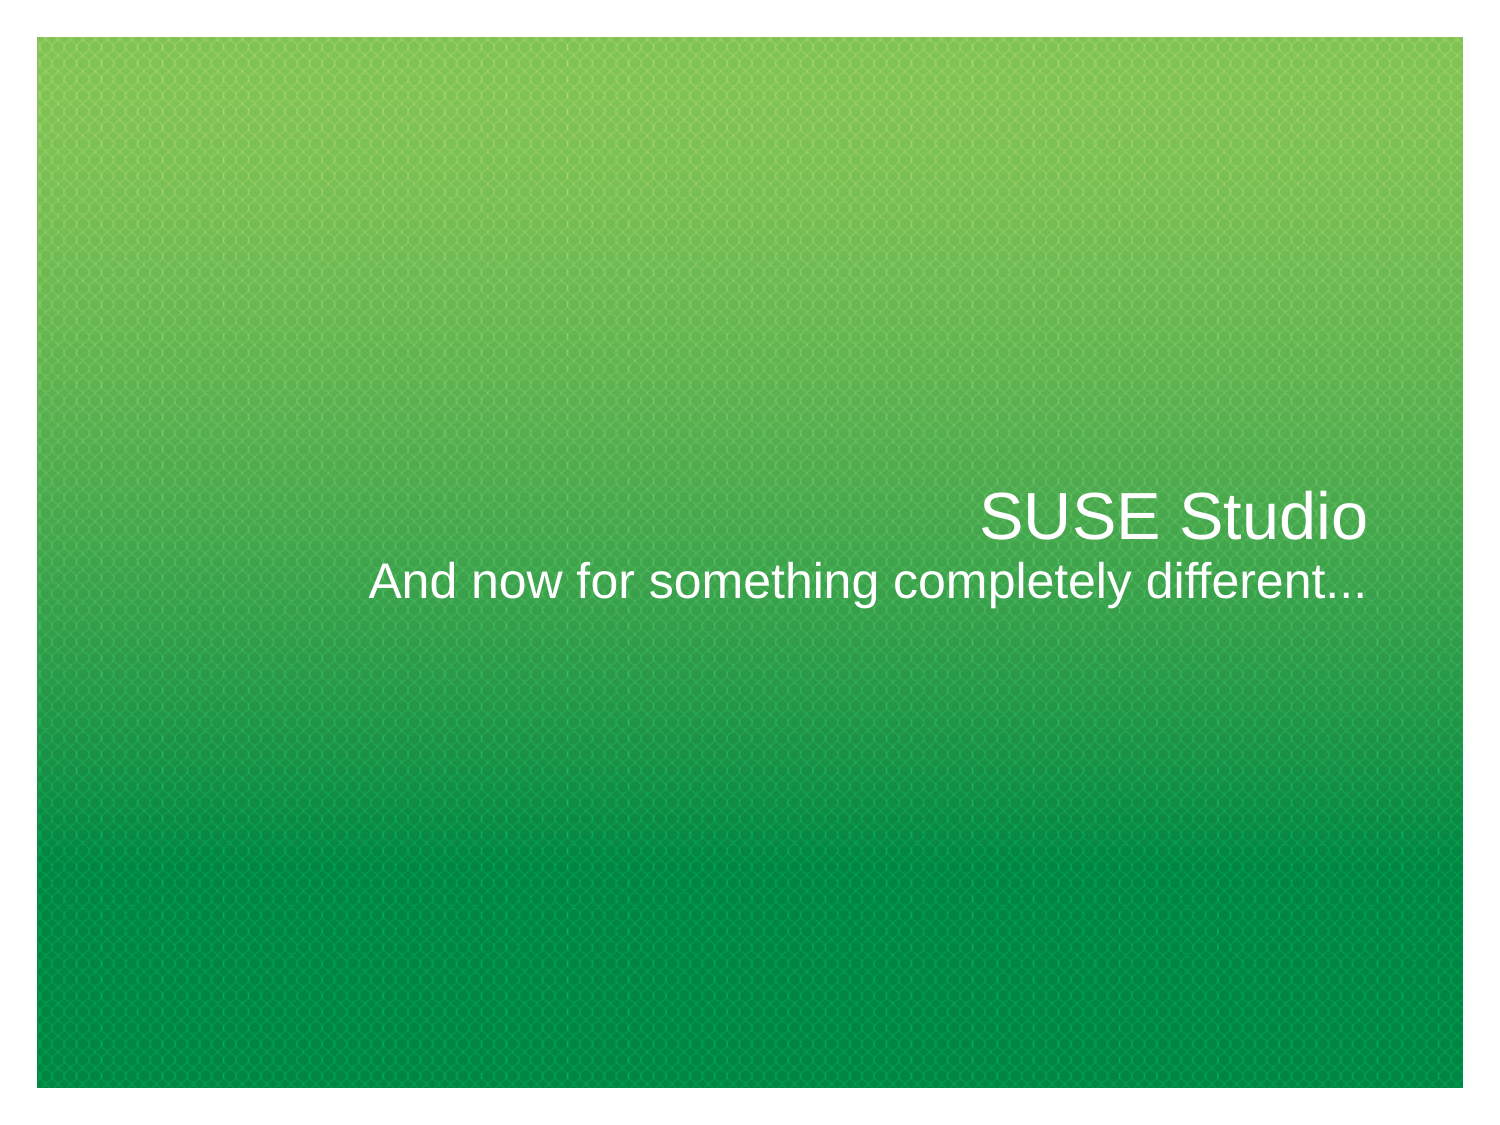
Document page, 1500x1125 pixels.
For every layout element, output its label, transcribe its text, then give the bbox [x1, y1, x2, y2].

picture [37, 37, 1463, 1088]
title SUSE Studio And now for something completely different... [135, 450, 1369, 638]
